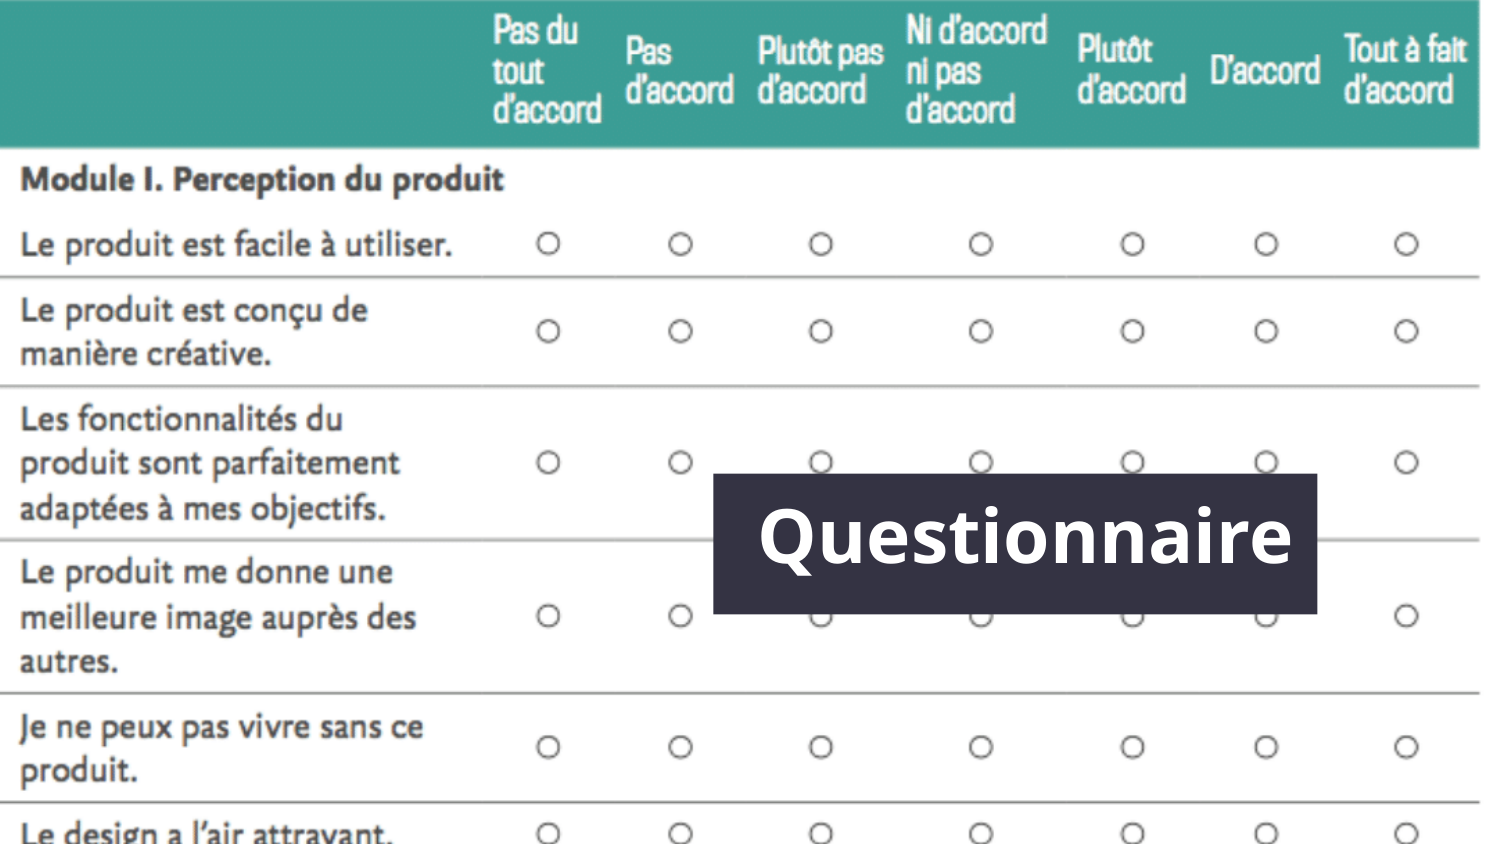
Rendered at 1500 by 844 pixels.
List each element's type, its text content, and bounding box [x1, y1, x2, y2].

picture [0, 0, 1500, 844]
title Questionnaire [713, 473, 1318, 615]
